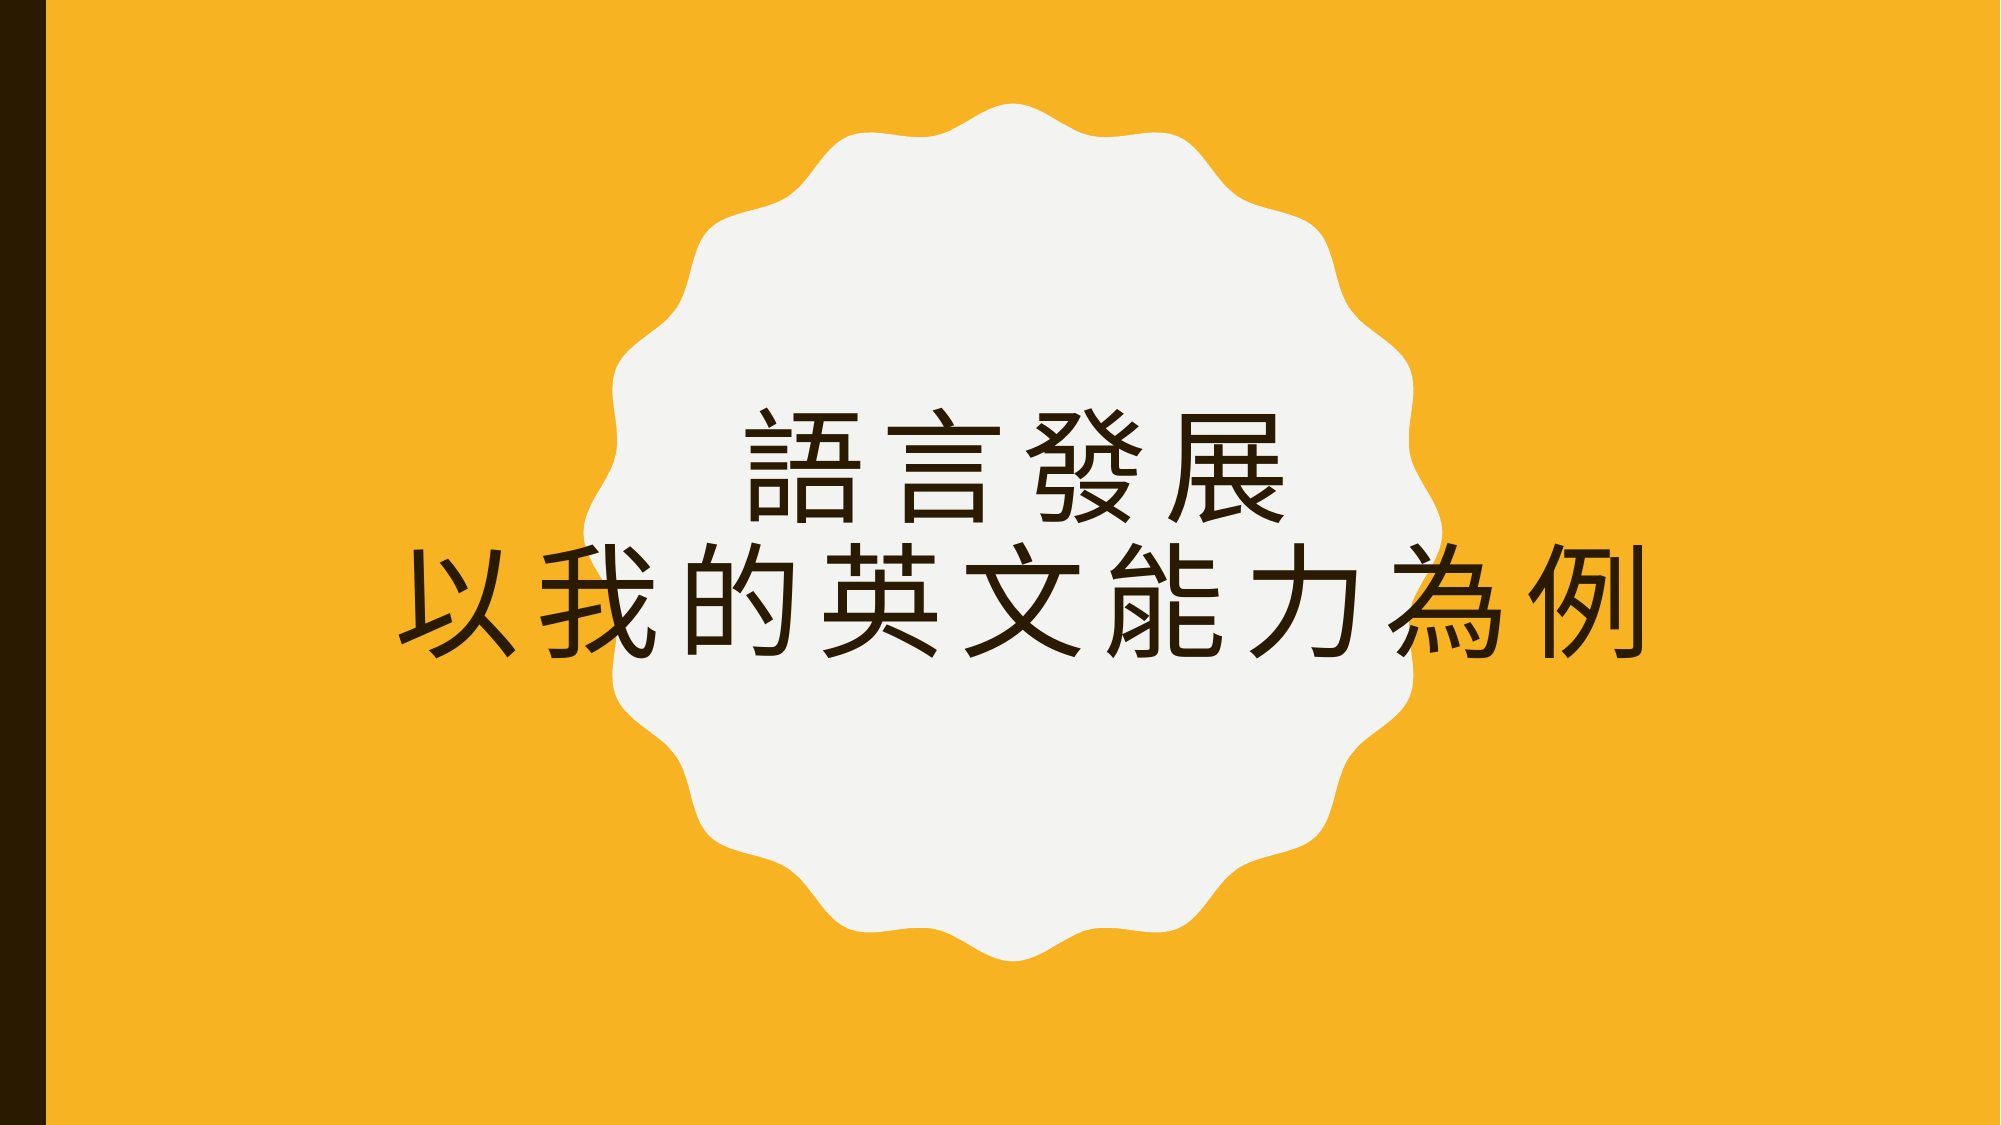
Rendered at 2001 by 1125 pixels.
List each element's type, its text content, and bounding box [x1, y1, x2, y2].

subtitle [363, 737, 1684, 860]
title 語言發展 以我的英文能力為例 [176, 180, 1870, 902]
